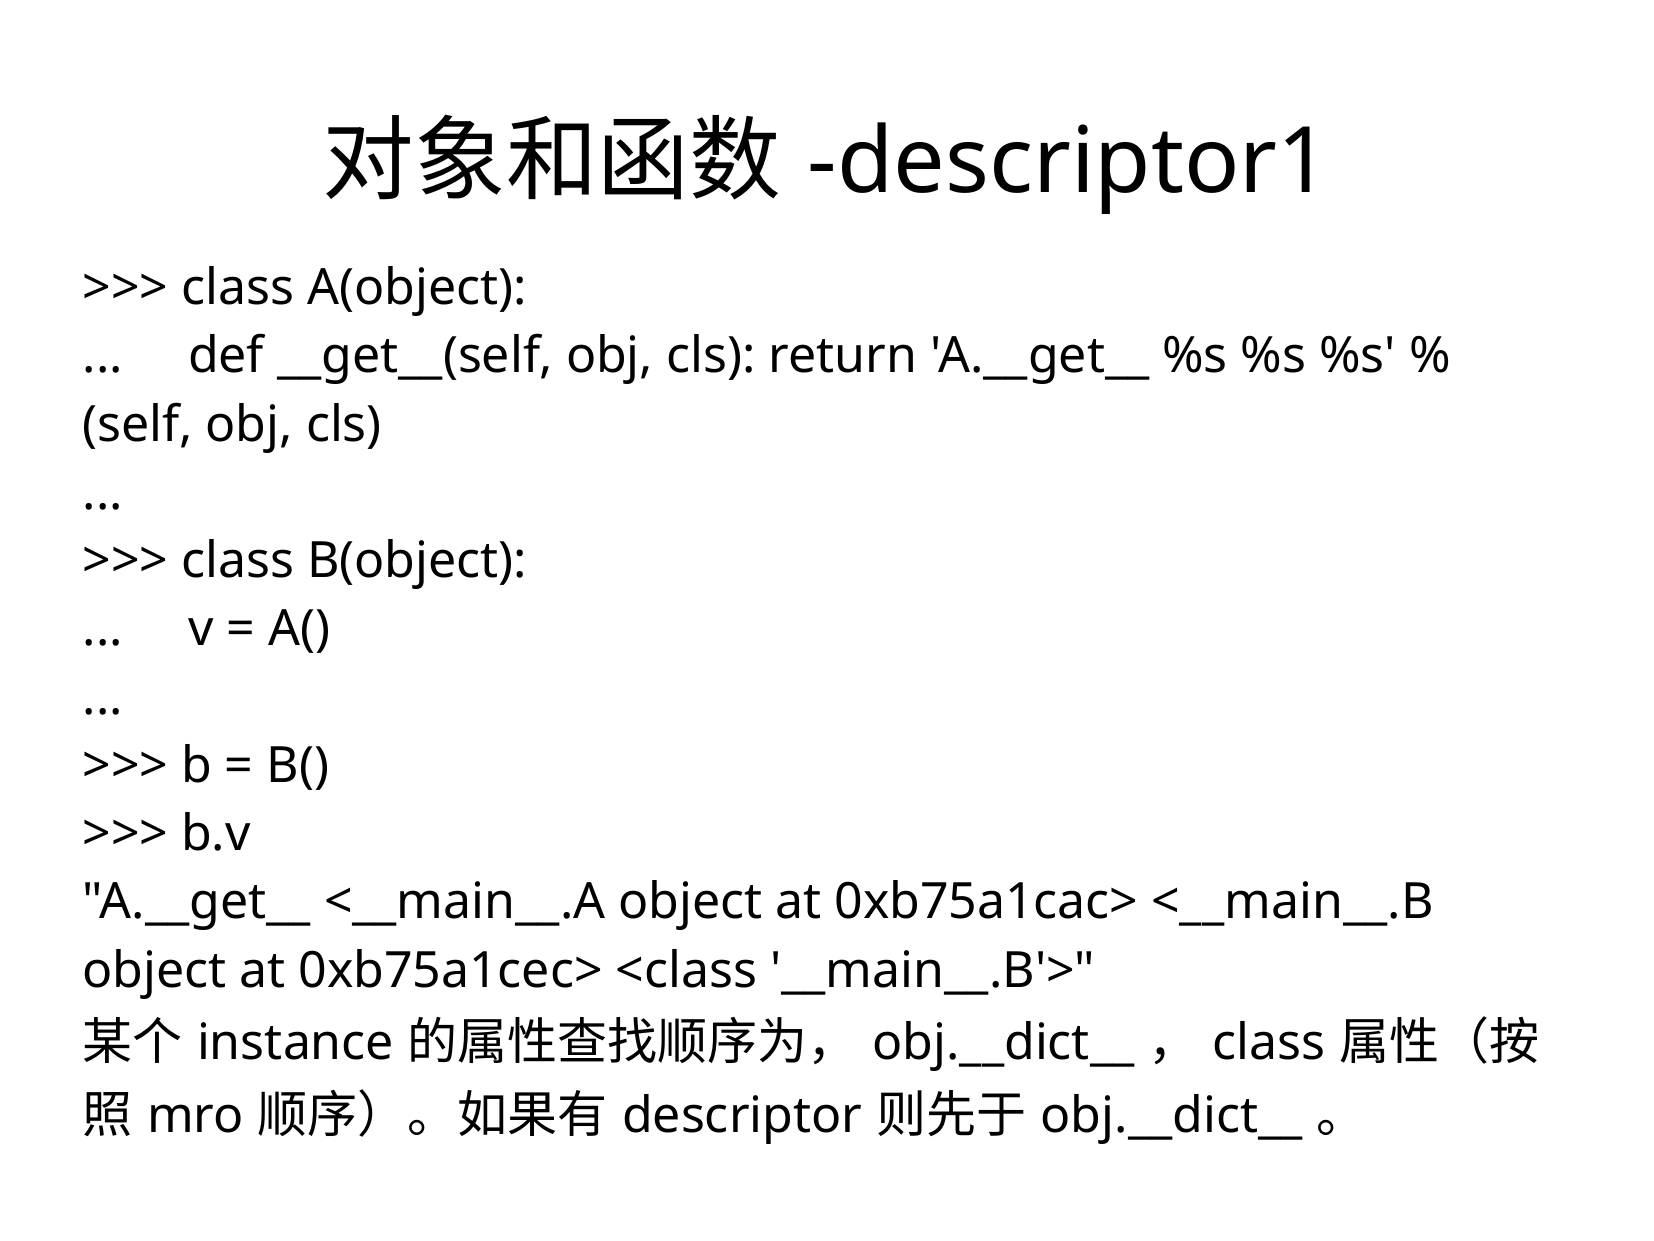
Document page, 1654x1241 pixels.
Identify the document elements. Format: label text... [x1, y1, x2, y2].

title 对象和函数-descriptor1 [82, 56, 1571, 250]
subtitle >>> class A(object): ... def __get__(self, obj, cls): return 'A.__get__ %s %s %s' % (self, obj, cls) ... >>> class B(object): ... v = A() ... >>> b = B() >>> b.v "A.__get__ <__main__.A object at 0xb75a1cac> <__main__.B object at 0xb75a1cec> <class '__main__.B'>" 某个instance的属性查找顺序为，obj.__dict__，class属性（按照mro顺序）。如果有descriptor则先于obj.__dict__。 [82, 297, 1571, 1102]
